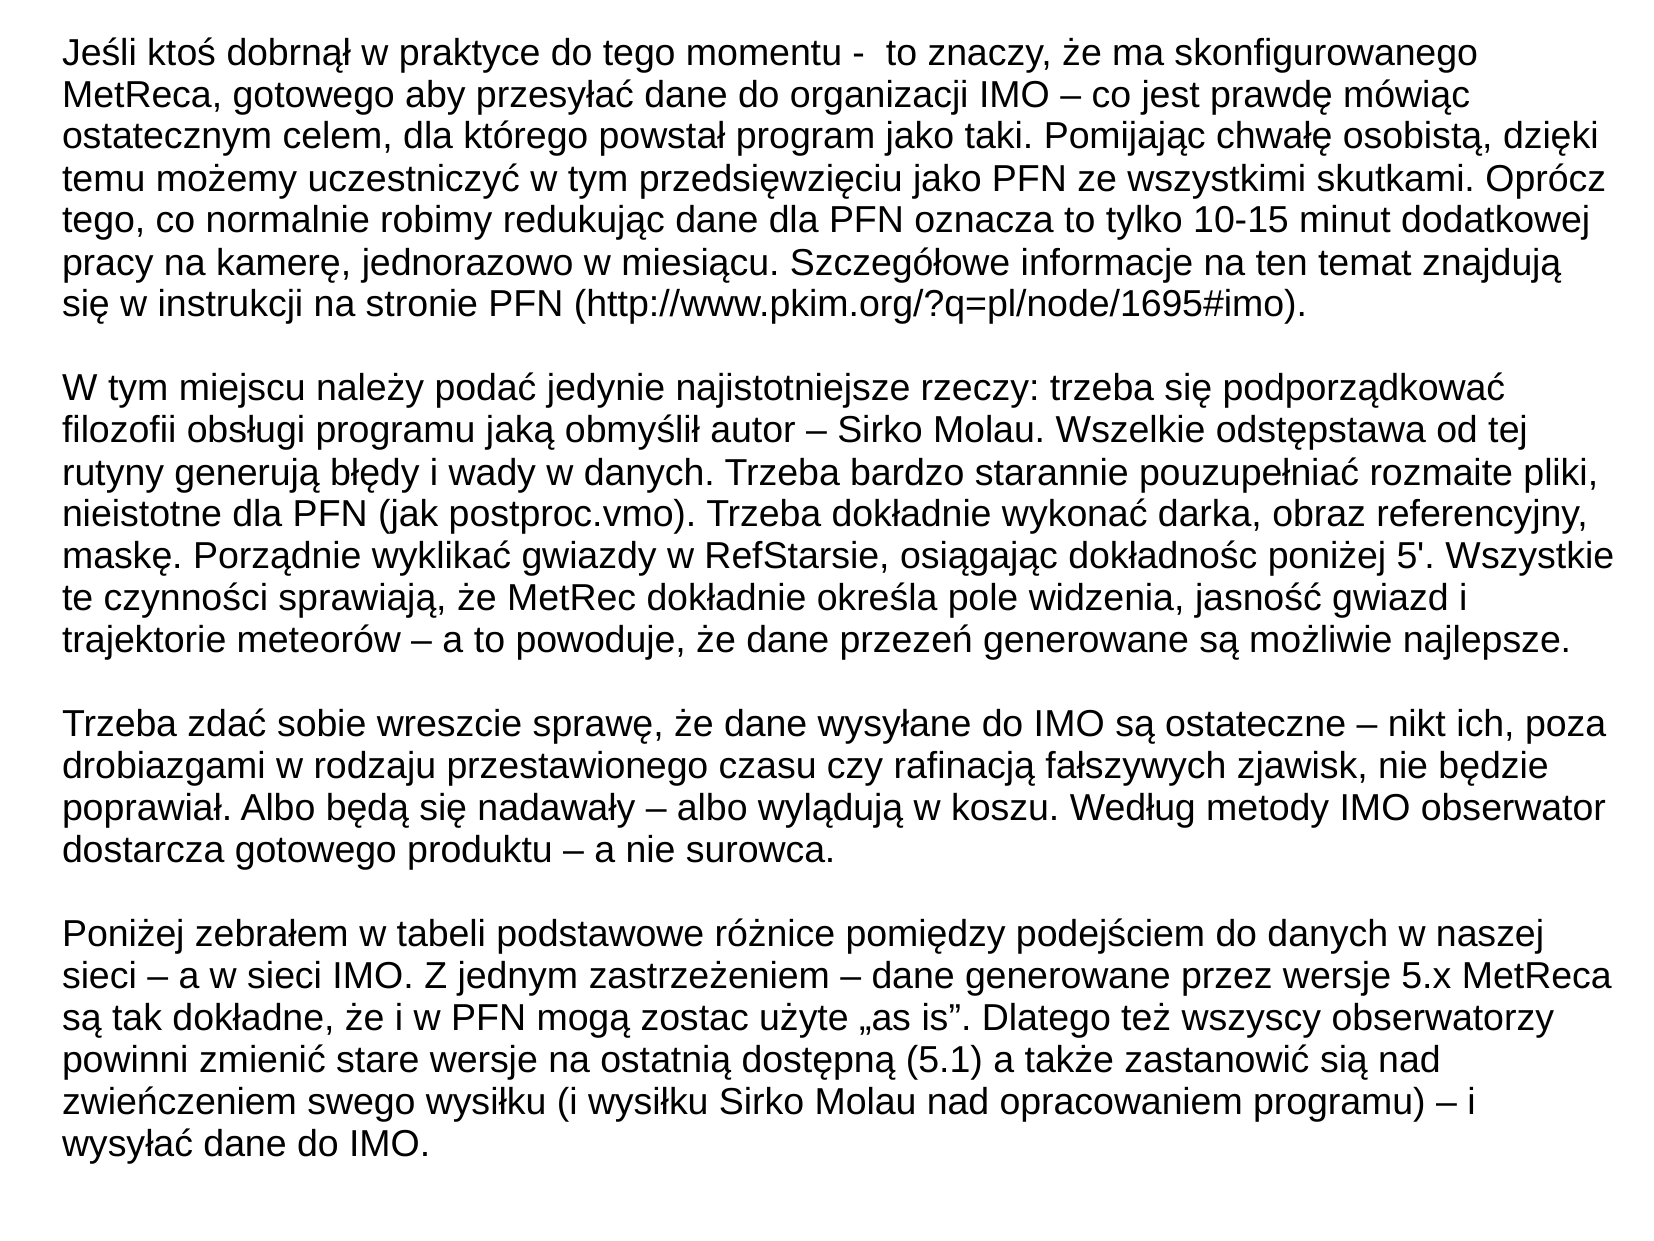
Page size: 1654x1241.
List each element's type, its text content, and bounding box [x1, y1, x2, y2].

text_box Jeśli ktoś dobrnął w praktyce do tego momentu - to znaczy, że ma skonfigurowanego MetReca, gotowego aby przesyłać dane do organizacji IMO – co jest prawdę mówiąc ostatecznym celem, dla którego powstał program jako taki. Pomijając chwałę osobistą, dzięki temu możemy uczestniczyć w tym przedsięwzięciu jako PFN ze wszystkimi skutkami. Oprócz tego, co normalnie robimy redukując dane dla PFN oznacza to tylko 10-15 minut dodatkowej pracy na kamerę, jednorazowo w miesiącu. Szczegółowe informacje na ten temat znajdują się w instrukcji na stronie PFN (http://www.pkim.org/?q=pl/node/1695#imo). W tym miejscu należy podać jedynie najistotniejsze rzeczy: trzeba się podporządkować filozofii obsługi programu jaką obmyślił autor – Sirko Molau. Wszelkie odstępstawa od tej rutyny generują błędy i wady w danych. Trzeba bardzo starannie pouzupełniać rozmaite pliki, nieistotne dla PFN (jak postproc.vmo). Trzeba dokładnie wykonać darka, obraz referencyjny, maskę. Porządnie wyklikać gwiazdy w RefStarsie, osiągając dokładnośc poniżej 5'. Wszystkie te czynności sprawiają, że MetRec dokładnie określa pole widzenia, jasność gwiazd i trajektorie meteorów – a to powoduje, że dane przezeń generowane są możliwie najlepsze. Trzeba zdać sobie wreszcie sprawę, że dane wysyłane do IMO są ostateczne – nikt ich, poza drobiazgami w rodzaju przestawionego czasu czy rafinacją fałszywych zjawisk, nie będzie poprawiał. Albo będą się nadawały – albo wylądują w koszu. Według metody IMO obserwator dostarcza gotowego produktu – a nie surowca. Poniżej zebrałem w tabeli podstawowe różnice pomiędzy podejściem do danych w naszej sieci – a w sieci IMO. Z jednym zastrzeżeniem – dane generowane przez wersje 5.x MetReca są tak dokładne, że i w PFN mogą zostac użyte „as is”. Dlatego też wszyscy obserwatorzy powinni zmienić stare wersje na ostatnią dostępną (5.1) a także zastanowić sią nad zwieńczeniem swego wysiłku (i wysiłku Sirko Molau nad opracowaniem programu) – i wysyłać dane do IMO. [47, 23, 1630, 1174]
